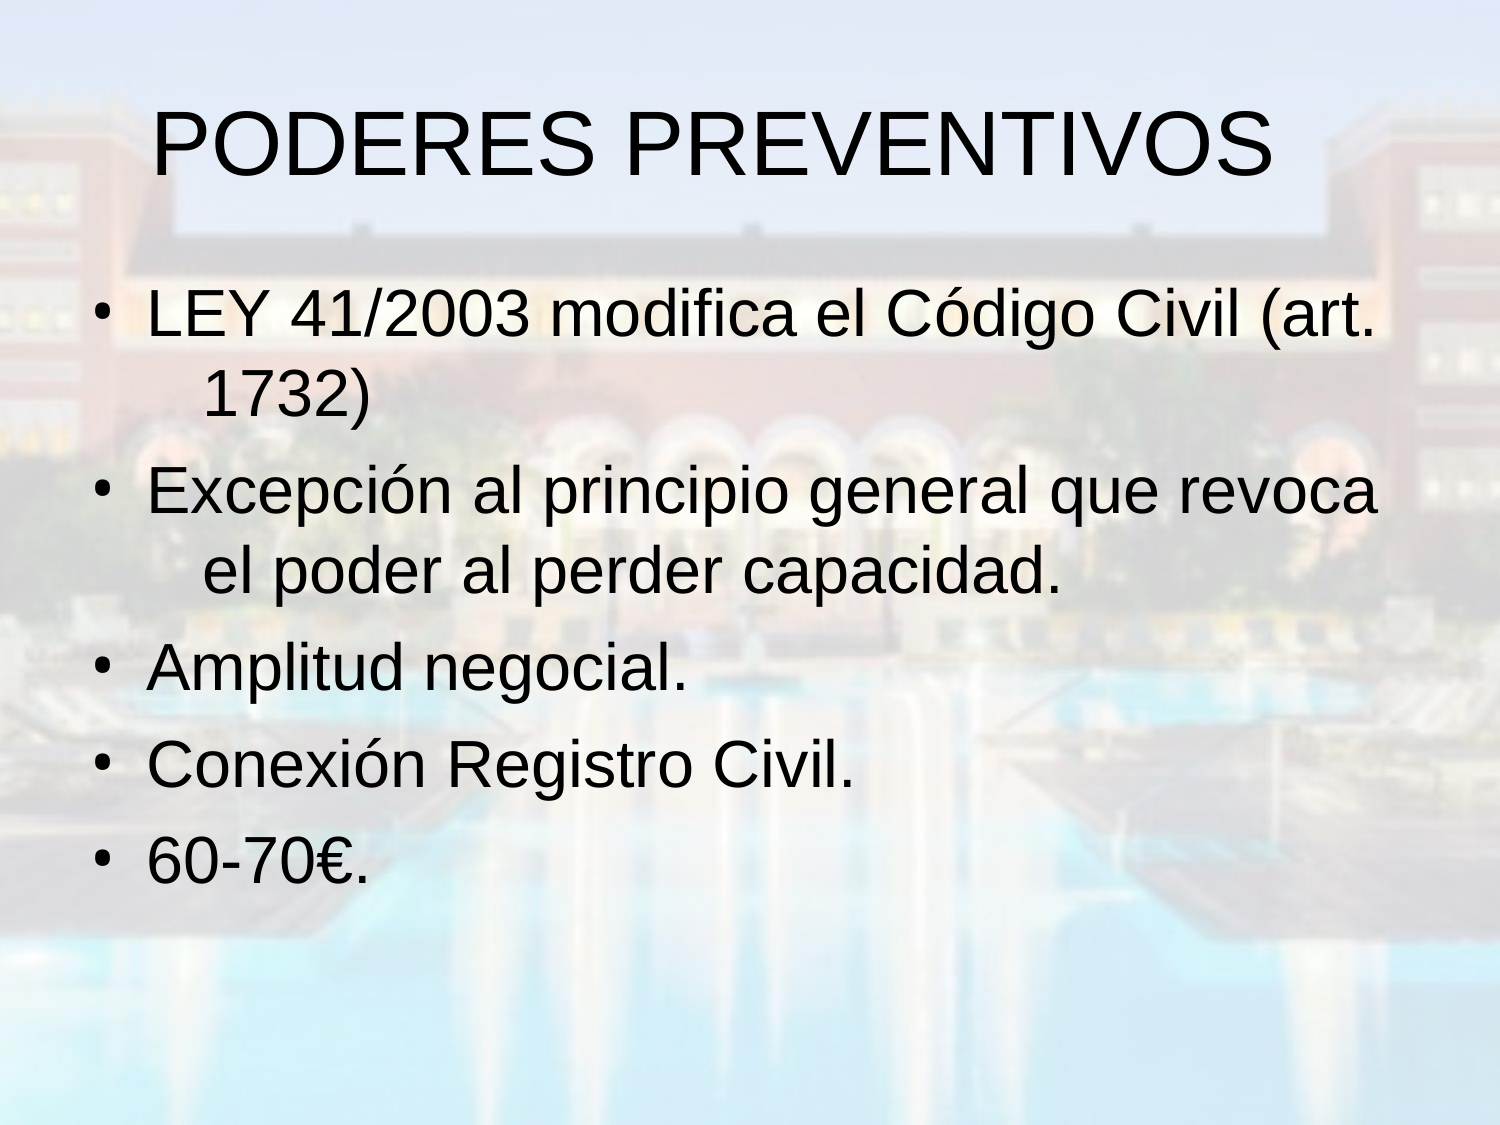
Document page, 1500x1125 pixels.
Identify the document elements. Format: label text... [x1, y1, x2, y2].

title PODERES PREVENTIVOS [75, 45, 1426, 233]
list LEY 41/2003 modifica el Código Civil (art. 1732) Excepción al principio general que revoca el poder al perder capacidad. Amplitud negocial. Conexión Registro Civil. 60-70€. [75, 262, 1426, 1005]
